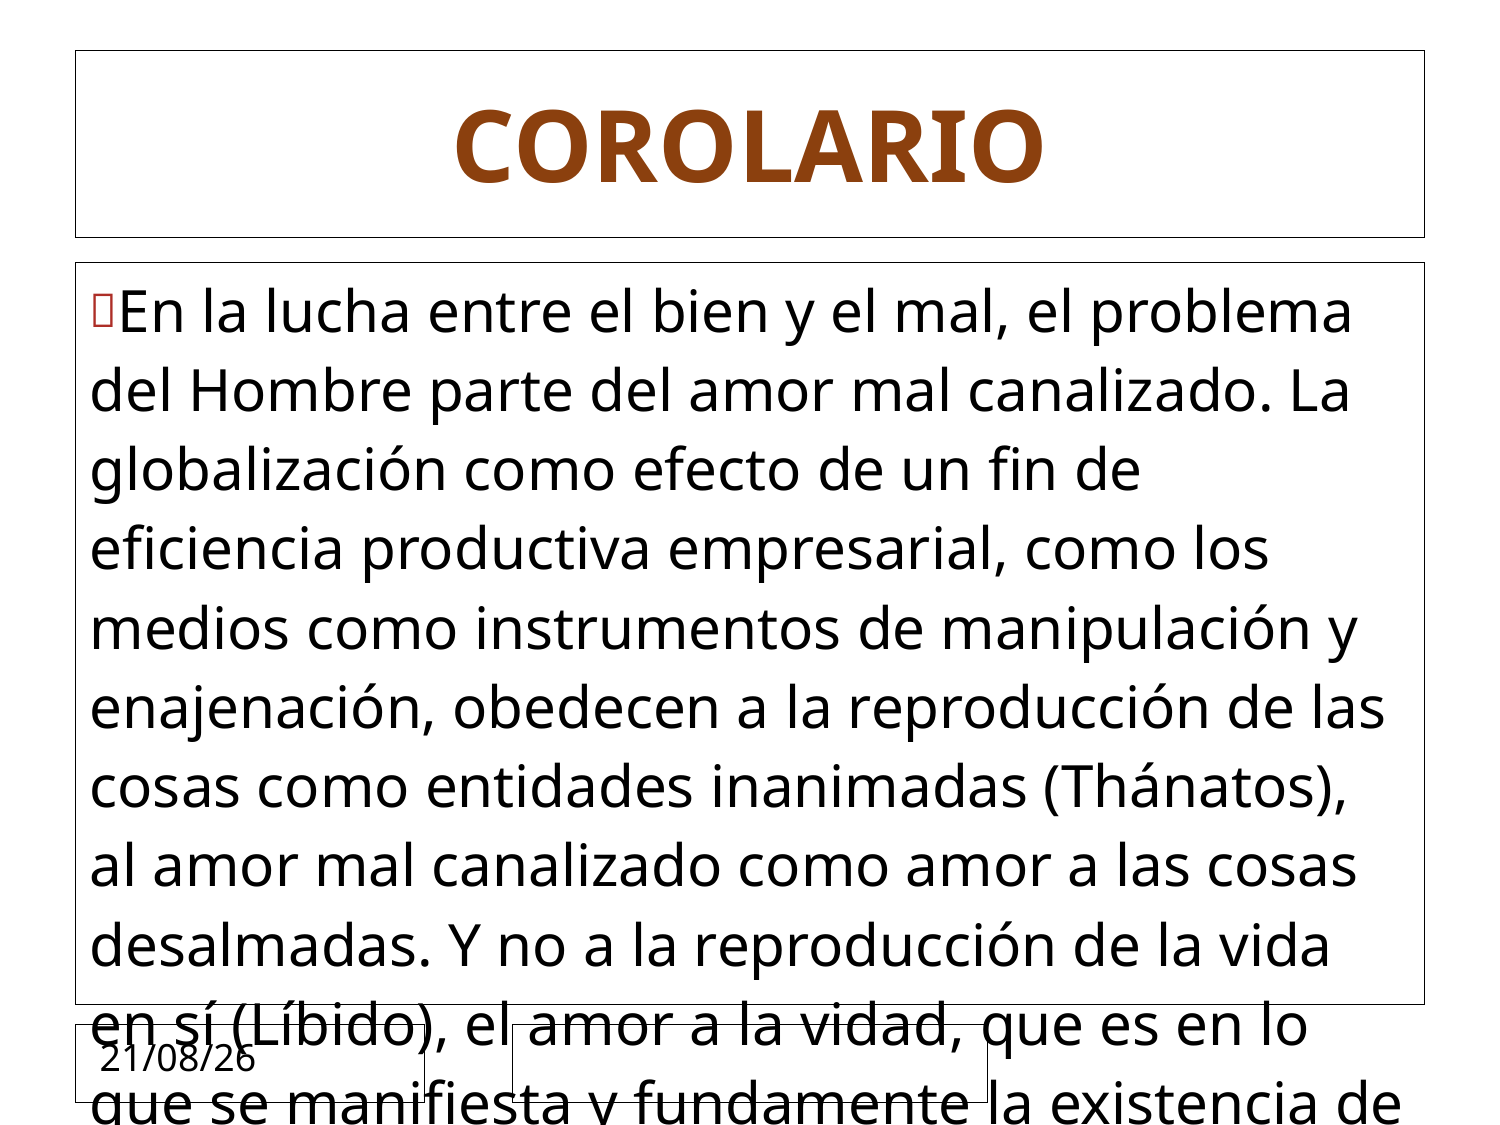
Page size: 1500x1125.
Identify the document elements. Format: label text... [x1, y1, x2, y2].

title COROLARIO [75, 50, 1425, 238]
list En la lucha entre el bien y el mal, el problema del Hombre parte del amor mal canalizado. La globalización como efecto de un fin de eficiencia productiva empresarial, como los medios como instrumentos de manipulación y enajenación, obedecen a la reproducción de las cosas como entidades inanimadas (Thánatos), al amor mal canalizado como amor a las cosas desalmadas. Y no a la reproducción de la vida en sí (Líbido), el amor a la vidad, que es en lo que se manifiesta y fundamente la existencia de un Dios benébolo: que se expresa en la vida y la conciencia misma de la existencia animada. [75, 262, 1425, 1005]
